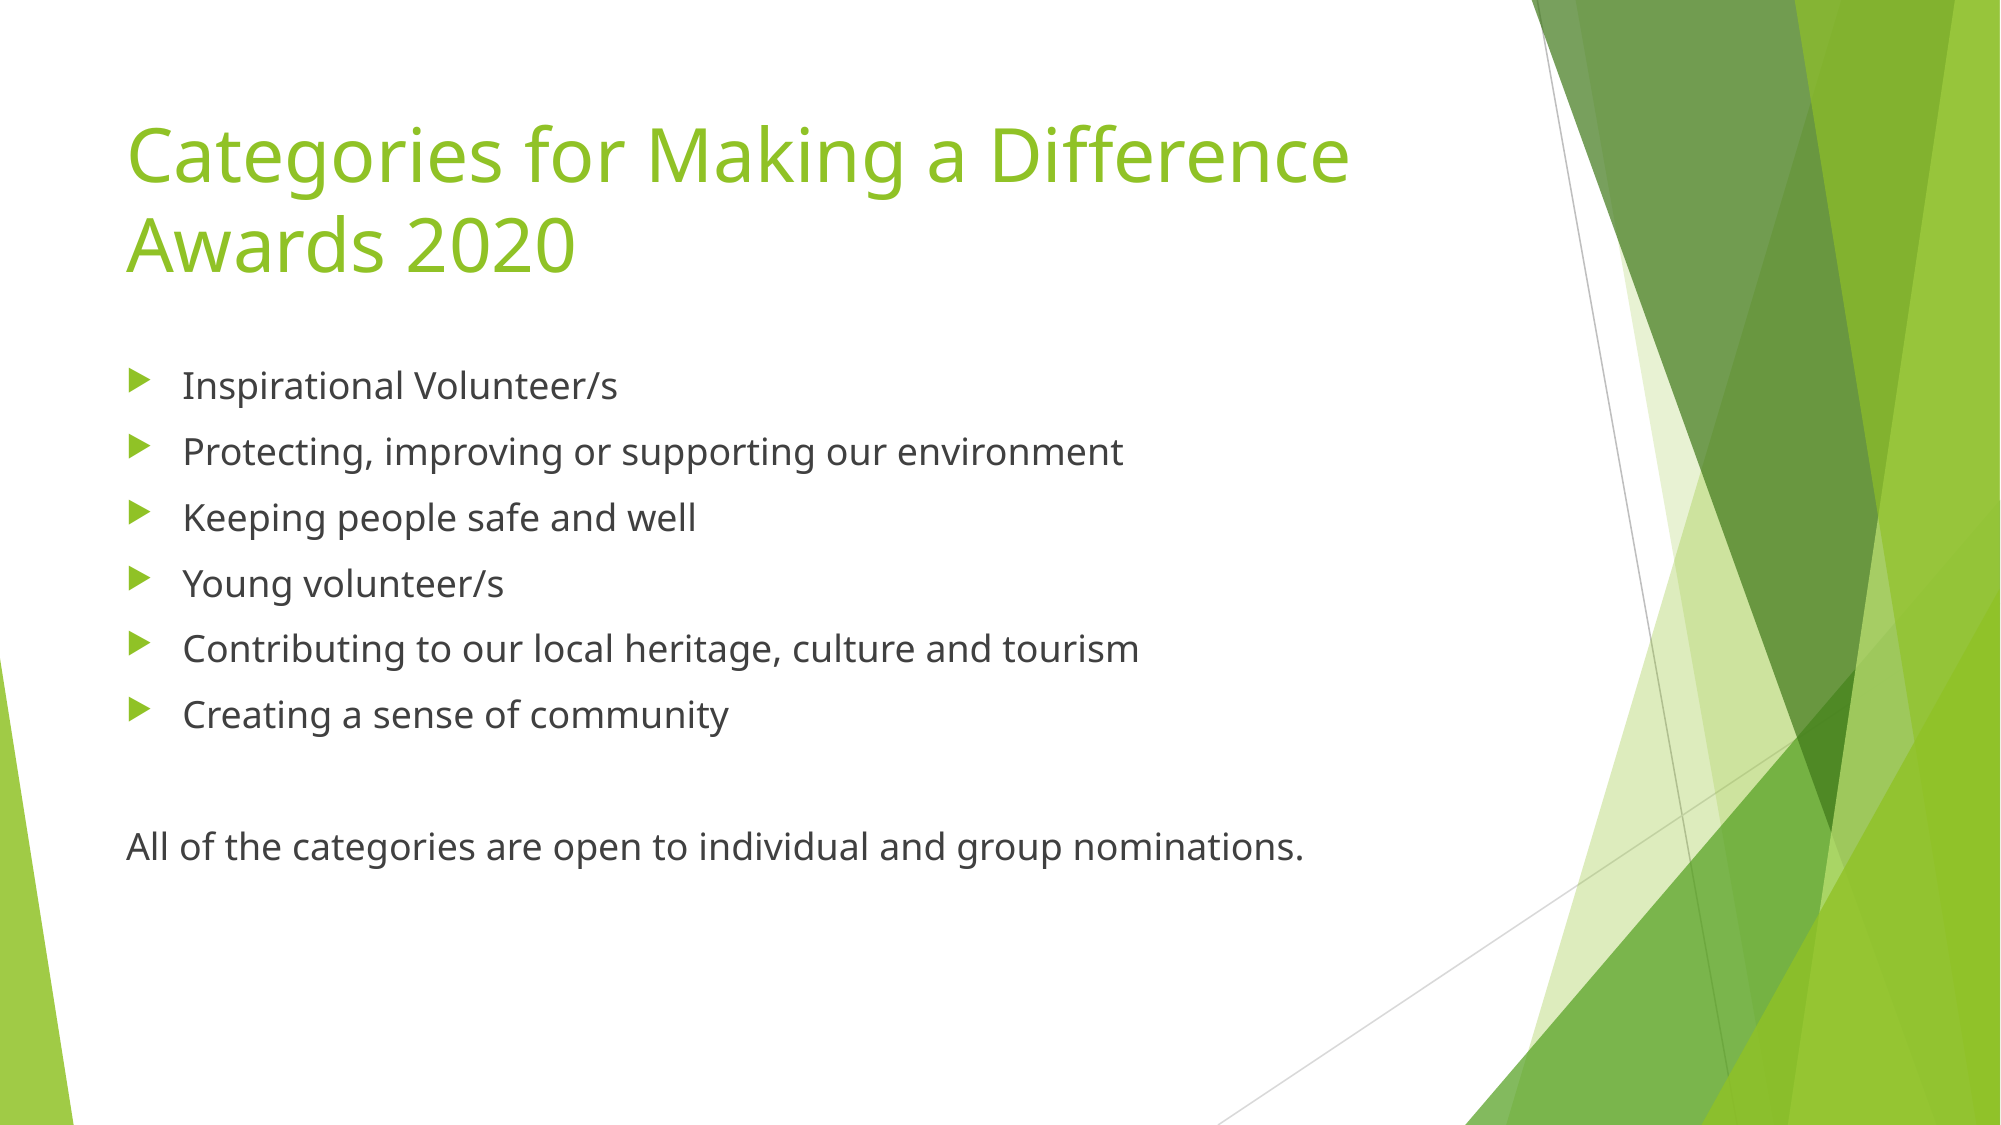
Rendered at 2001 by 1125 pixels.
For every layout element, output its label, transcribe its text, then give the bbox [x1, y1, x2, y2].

title Categories for Making a Difference Awards 2020 [111, 99, 1522, 317]
list Inspirational Volunteer/s Protecting, improving or supporting our environment Keeping people safe and well Young volunteer/s Contributing to our local heritage, culture and tourism Creating a sense of community All of the categories are open to individual and group nominations. [111, 354, 1522, 992]
